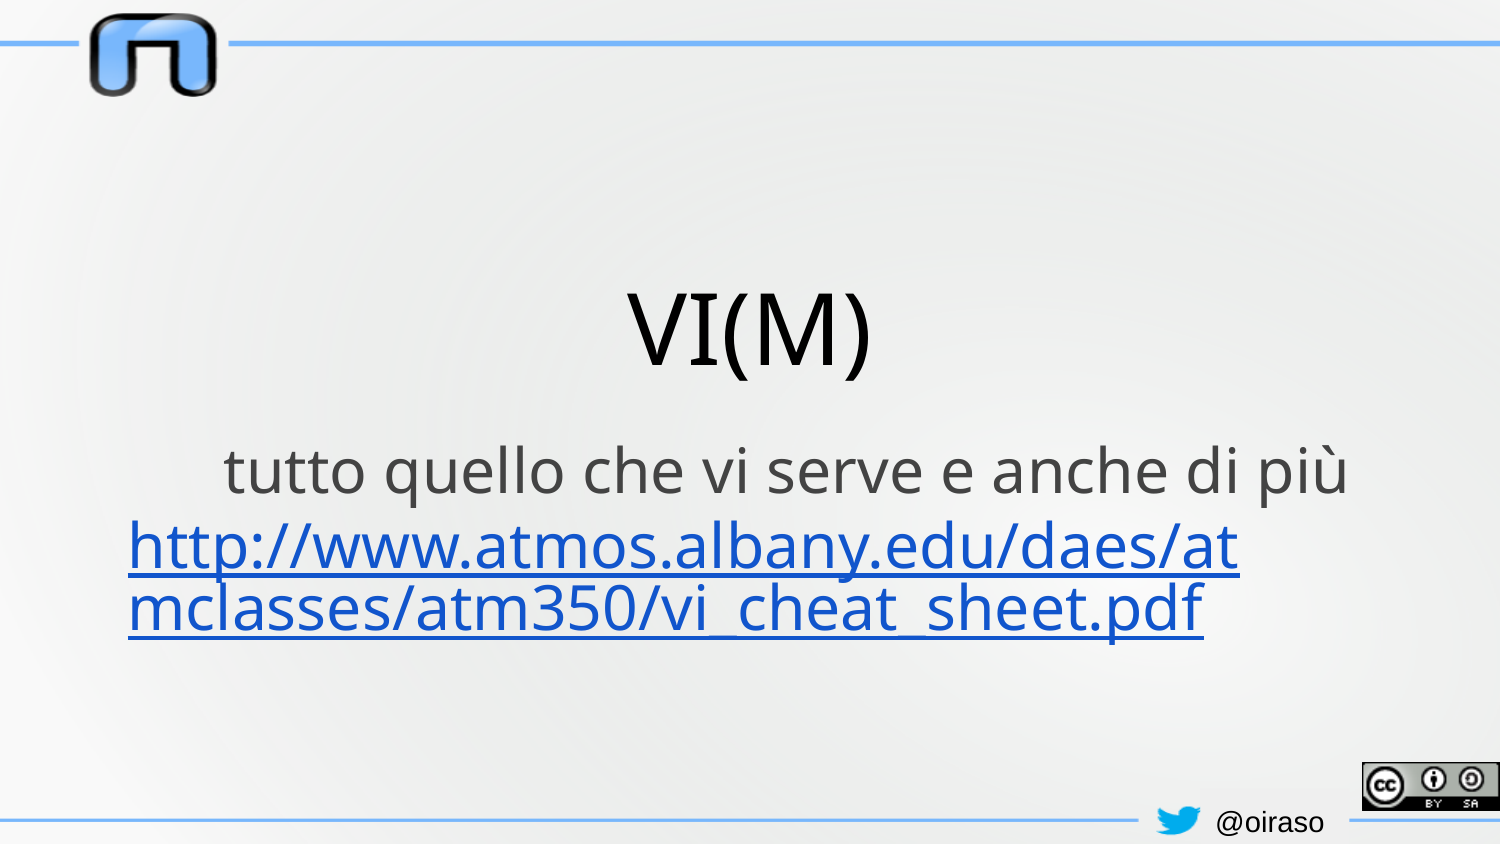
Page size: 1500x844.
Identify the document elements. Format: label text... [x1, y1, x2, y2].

text_box @oirasor [1200, 788, 1350, 844]
subtitle tutto quello che vi serve e anche di più http://www.atmos.albany.edu/daes/atmclasses/atm350/vi_cheat_sheet.pdf [112, 415, 1388, 545]
title VI(M) [112, 209, 1388, 400]
picture [0, 0, 1500, 844]
